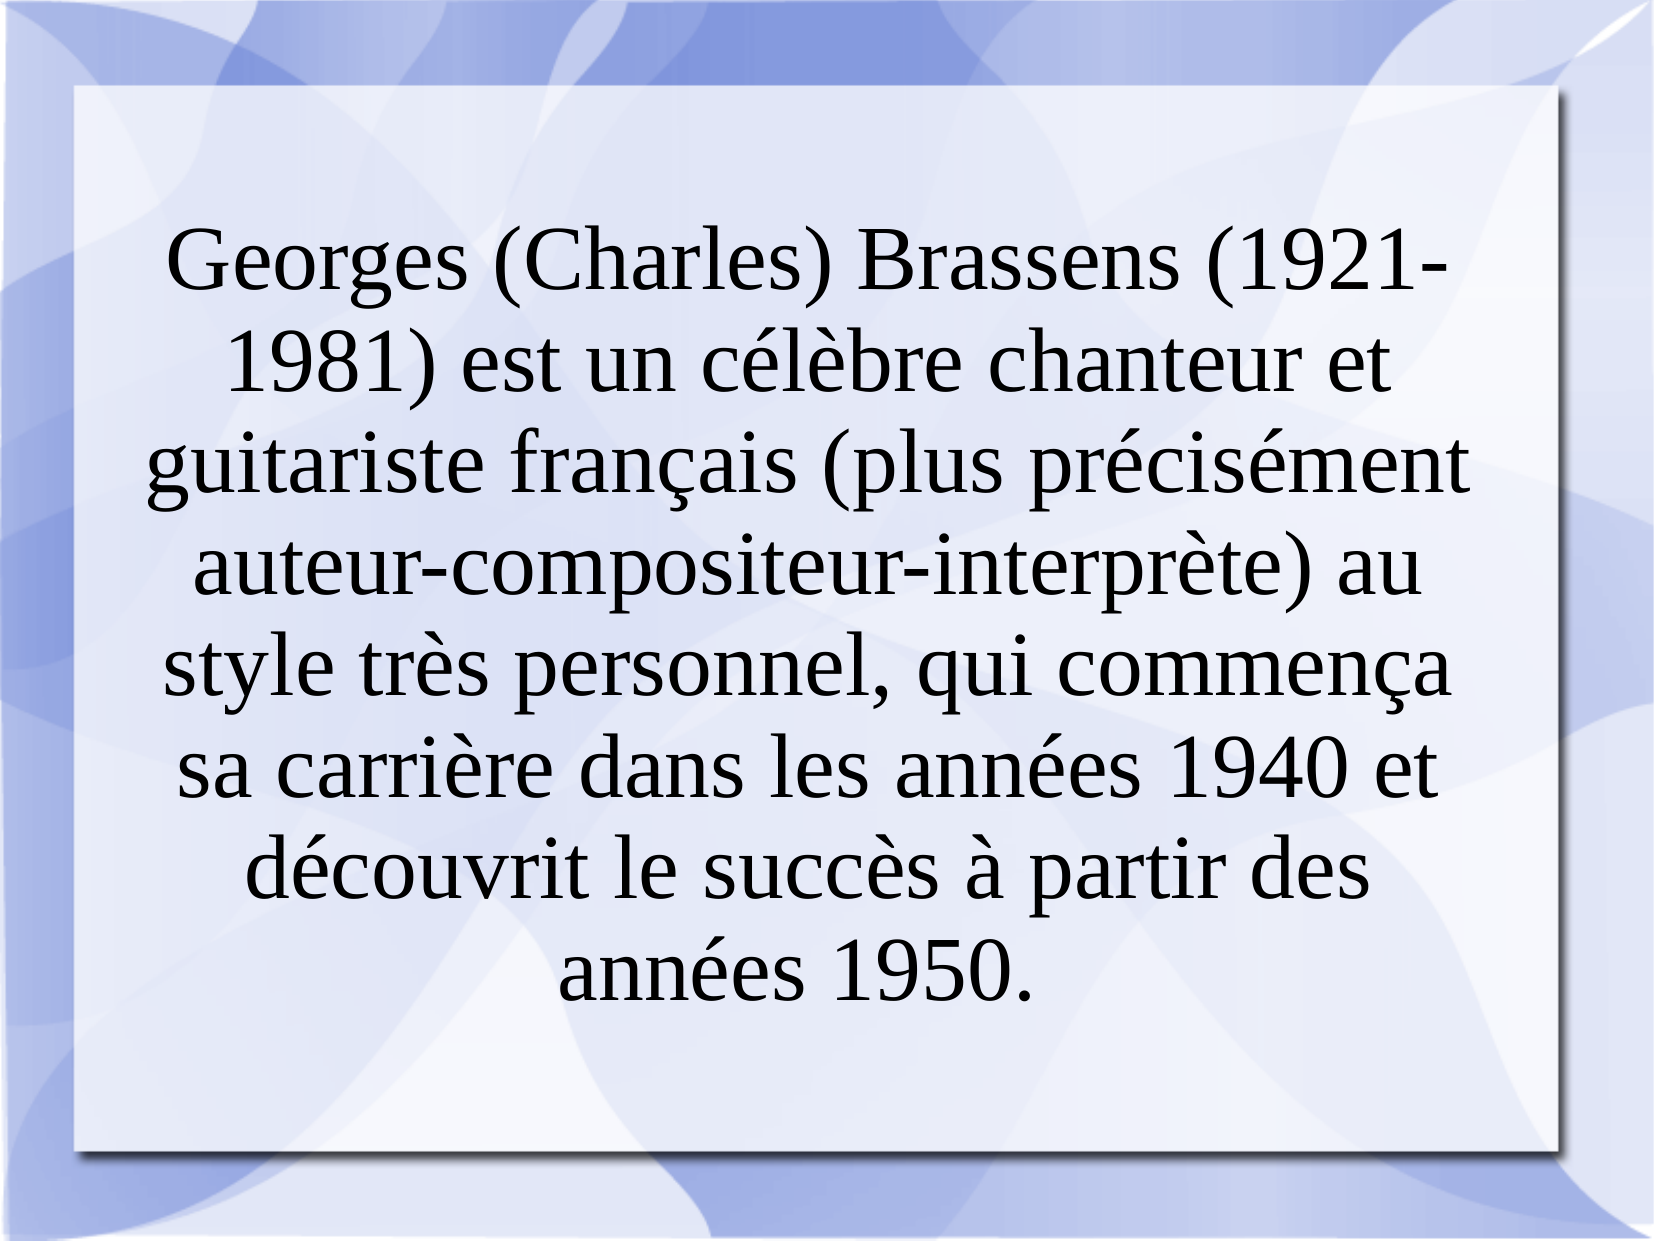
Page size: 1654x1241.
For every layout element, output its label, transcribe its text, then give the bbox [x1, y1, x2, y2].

text_box Georges (Charles) Brassens (1921-1981) est un célèbre chanteur et guitariste français (plus précisément auteur-compositeur-interprète) au style très personnel, qui commença sa carrière dans les années 1940 et découvrit le succès à partir des années 1950. [129, 200, 1489, 1028]
picture [0, 0, 1654, 1241]
